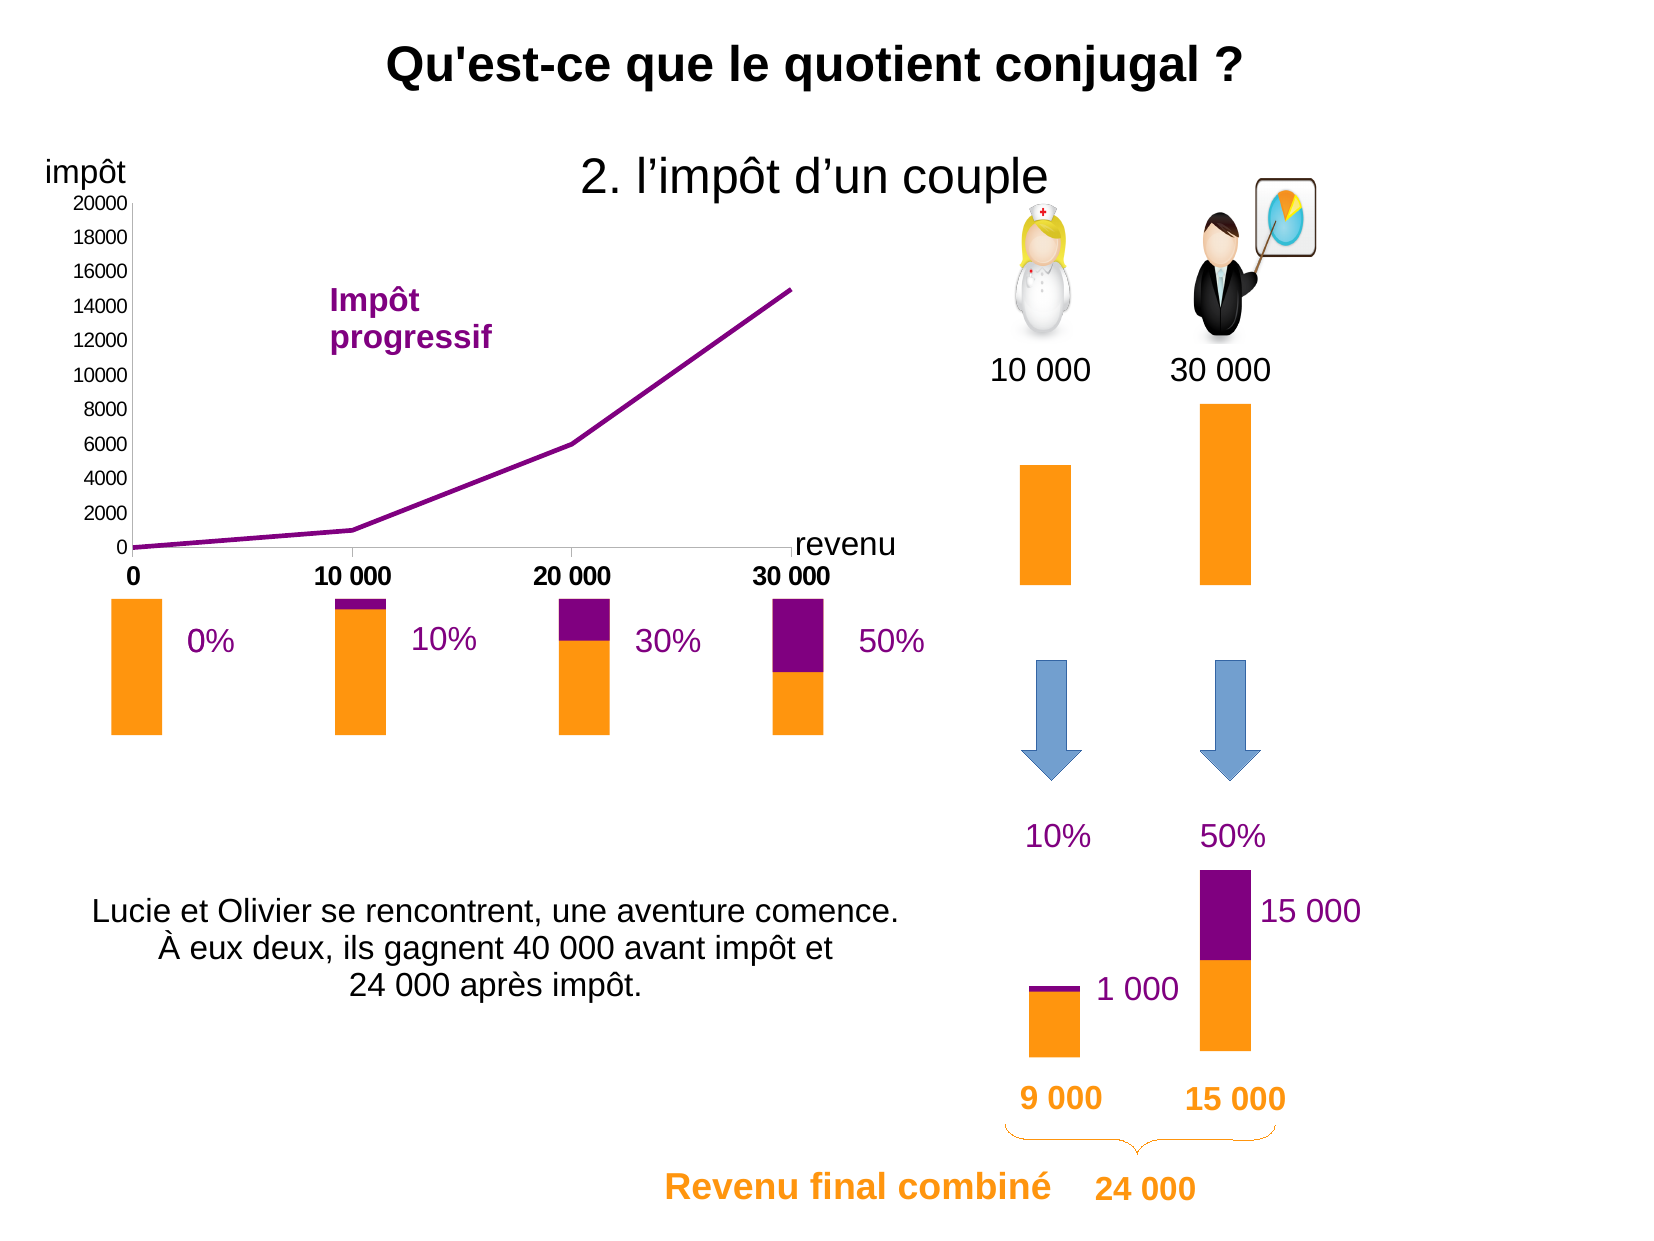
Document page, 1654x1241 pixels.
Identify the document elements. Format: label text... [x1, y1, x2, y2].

text_box 30 000 [1155, 343, 1297, 397]
picture [1005, 193, 1081, 343]
text_box [1029, 986, 1080, 1058]
text_box 10% [396, 613, 496, 666]
text_box 15 000 [1170, 1072, 1306, 1126]
text_box 30% [619, 615, 721, 668]
text_box 1 000 [1081, 963, 1217, 1016]
text_box Impôt progressif [314, 274, 600, 365]
text_box [1019, 465, 1071, 586]
text_box [1199, 403, 1251, 586]
text_box 15 000 [1245, 885, 1381, 938]
text_box [1200, 660, 1261, 781]
text_box 24 000 [1170, 1162, 1216, 1216]
picture [1185, 163, 1321, 344]
text_box Revenu final combiné [649, 1158, 1170, 1216]
text_box Qu'est-ce que le quotient conjugal ? 2. l’impôt d’un couple [311, 28, 1321, 213]
text_box 9 000 [1004, 1071, 1140, 1125]
text_box 0% [172, 615, 256, 668]
text_box 10% [1009, 810, 1111, 863]
text_box [772, 598, 824, 736]
text_box [335, 598, 386, 736]
text_box impôt [30, 146, 451, 199]
text_box 50% [843, 615, 946, 668]
text_box [111, 598, 163, 736]
text_box [1199, 870, 1251, 1052]
text_box Lucie et Olivier se rencontrent, une aventure comence. À eux deux, ils gagnent 40 000 avant impôt et 24 000 après impôt. [59, 885, 934, 1201]
text_box [558, 598, 610, 736]
text_box [1021, 660, 1082, 781]
text_box 10 000 [975, 343, 1117, 397]
text_box 50% [1185, 810, 1287, 863]
chart [61, 146, 834, 610]
text_box revenu [780, 517, 922, 571]
